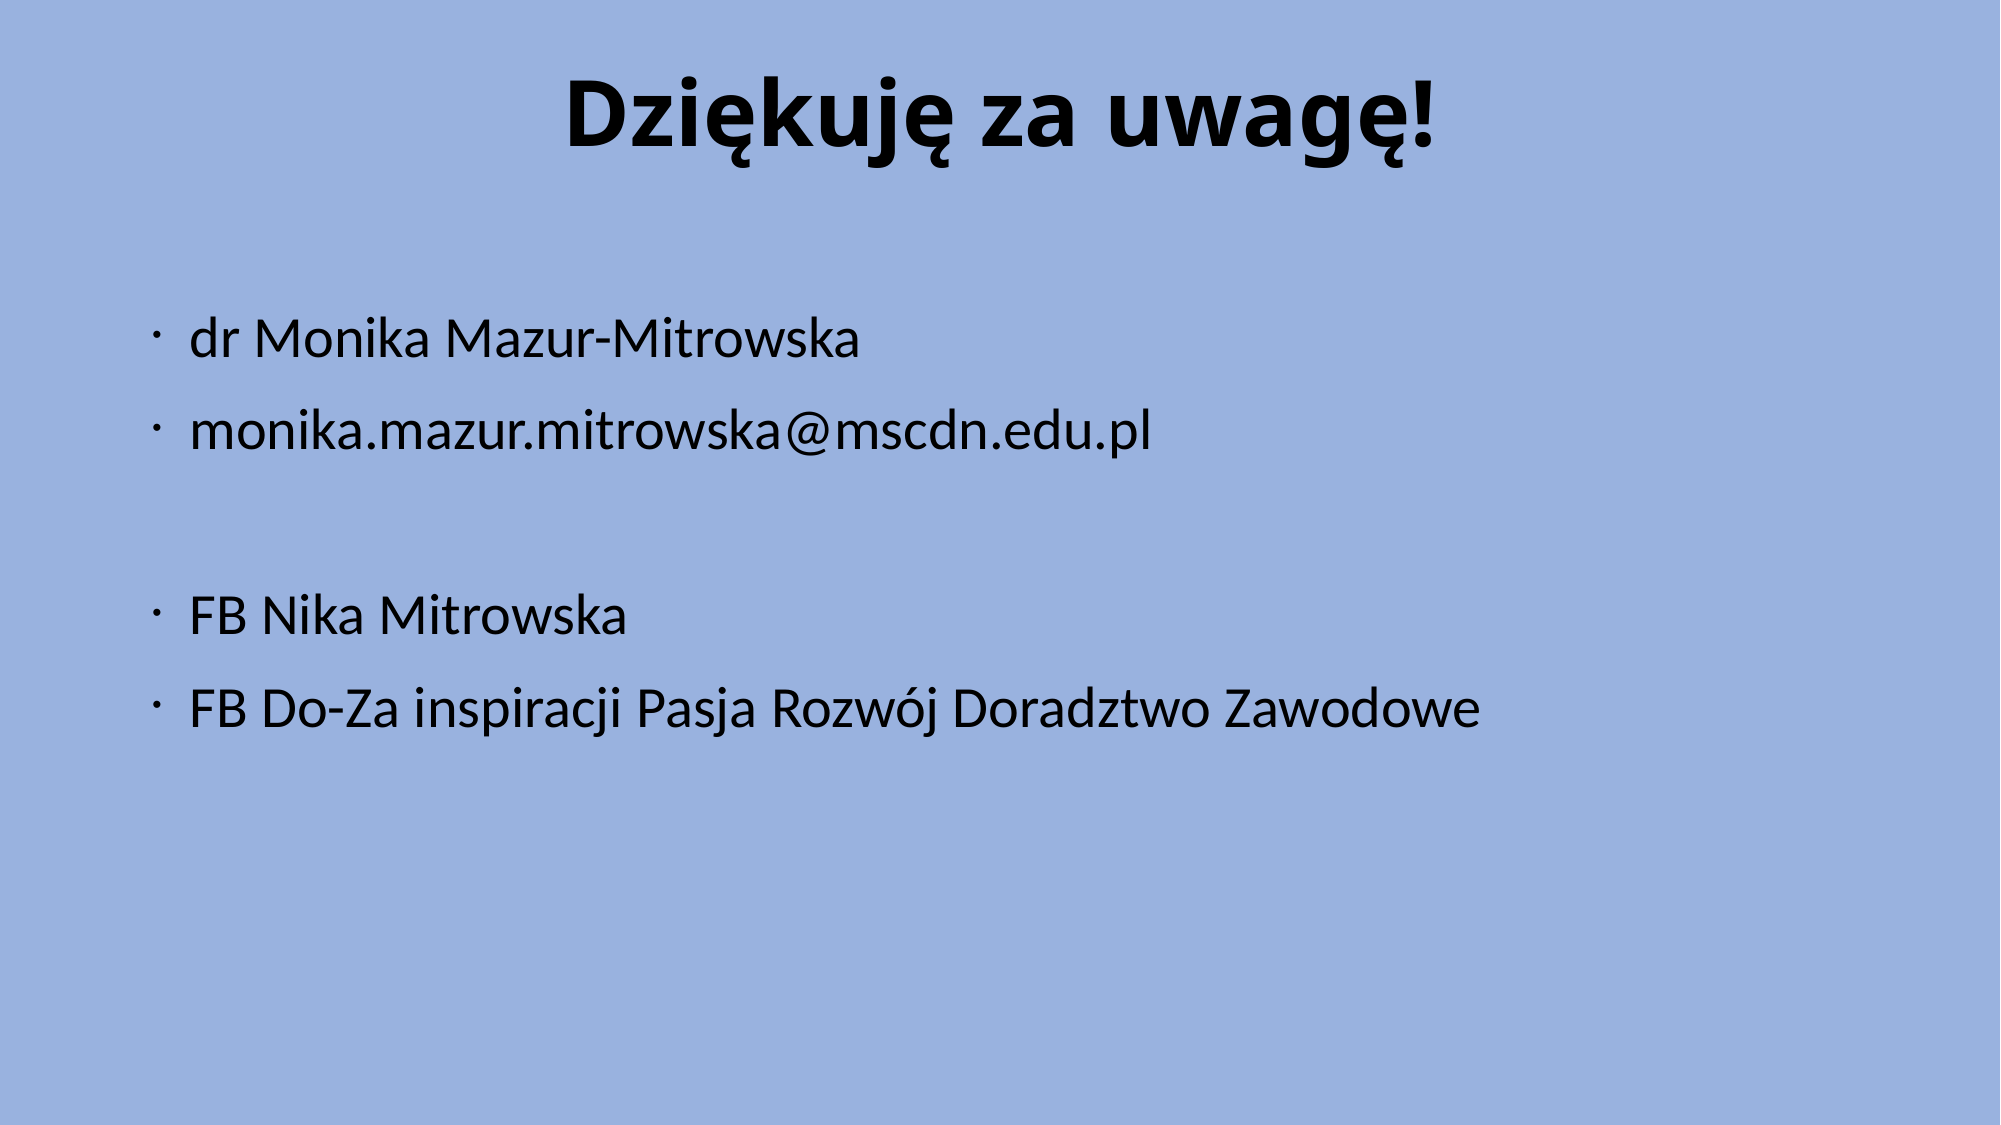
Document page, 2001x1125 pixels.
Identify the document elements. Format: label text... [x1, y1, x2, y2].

list dr Monika Mazur-Mitrowska monika.mazur.mitrowska@mscdn.edu.pl FB Nika Mitrowska FB Do-Za inspiracji Pasja Rozwój Doradztwo Zawodowe [137, 299, 1863, 1014]
title Dziękuję za uwagę! [137, 59, 1863, 278]
